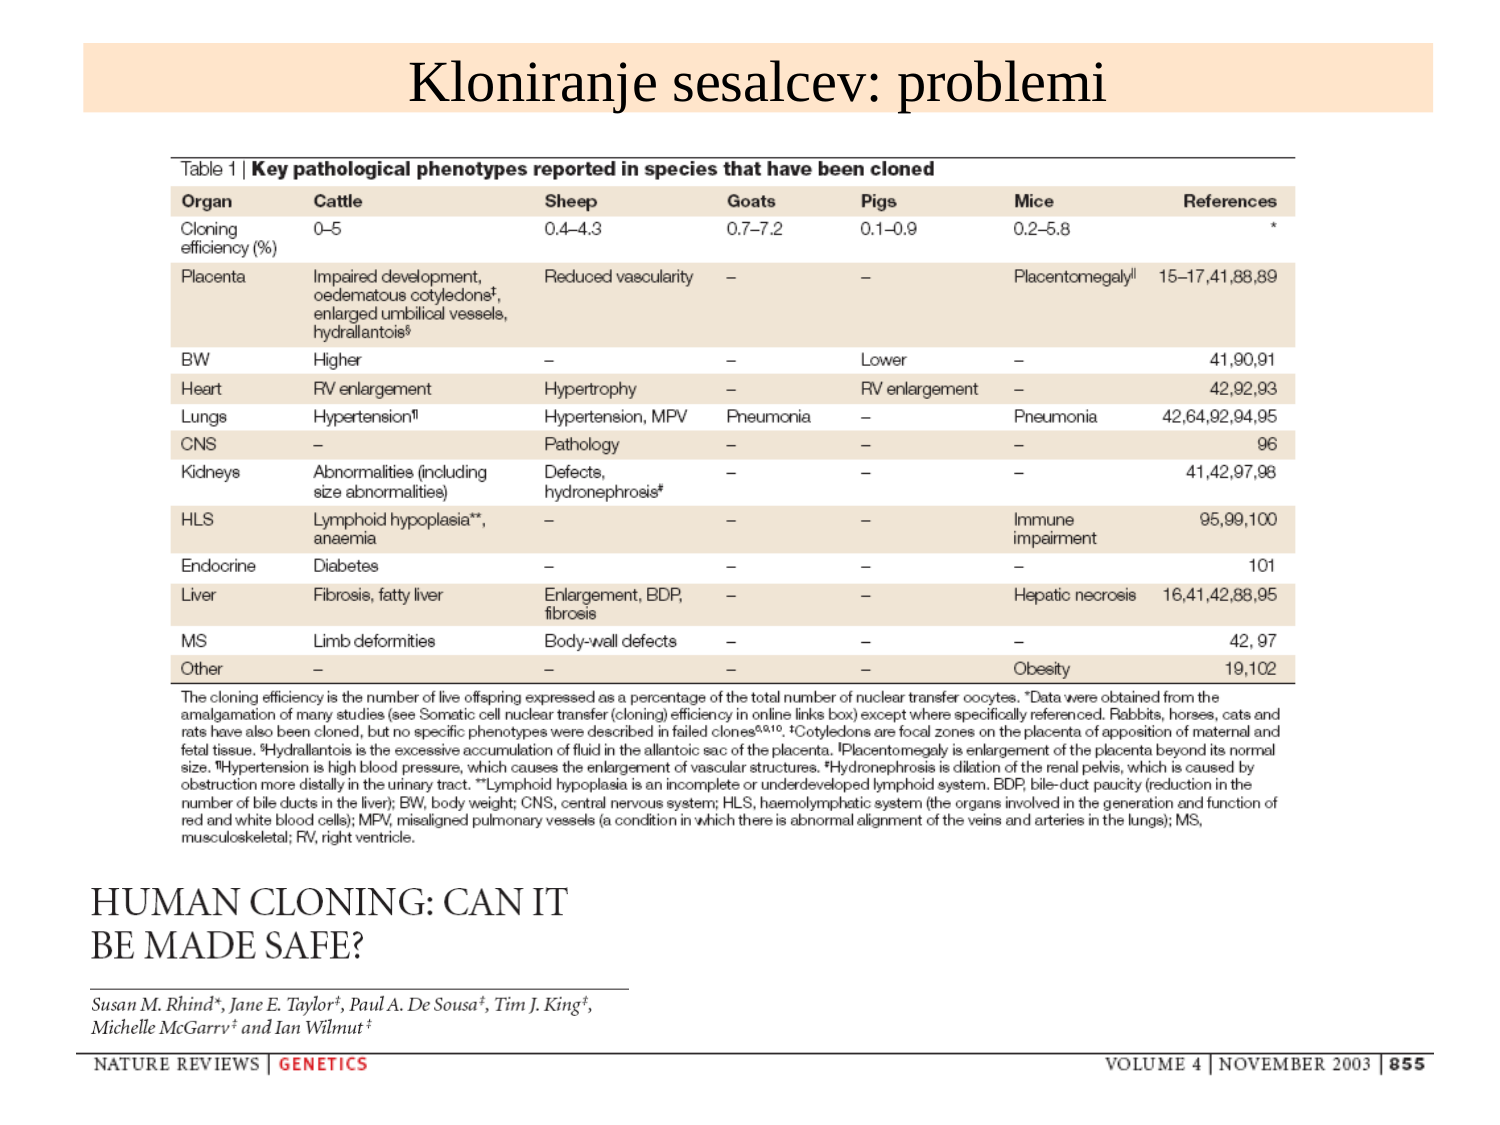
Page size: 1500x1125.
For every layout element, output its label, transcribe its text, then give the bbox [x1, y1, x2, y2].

picture [76, 881, 1434, 1096]
picture [159, 148, 1306, 852]
text_box Kloniranje sesalcev: problemi [83, 43, 1434, 113]
